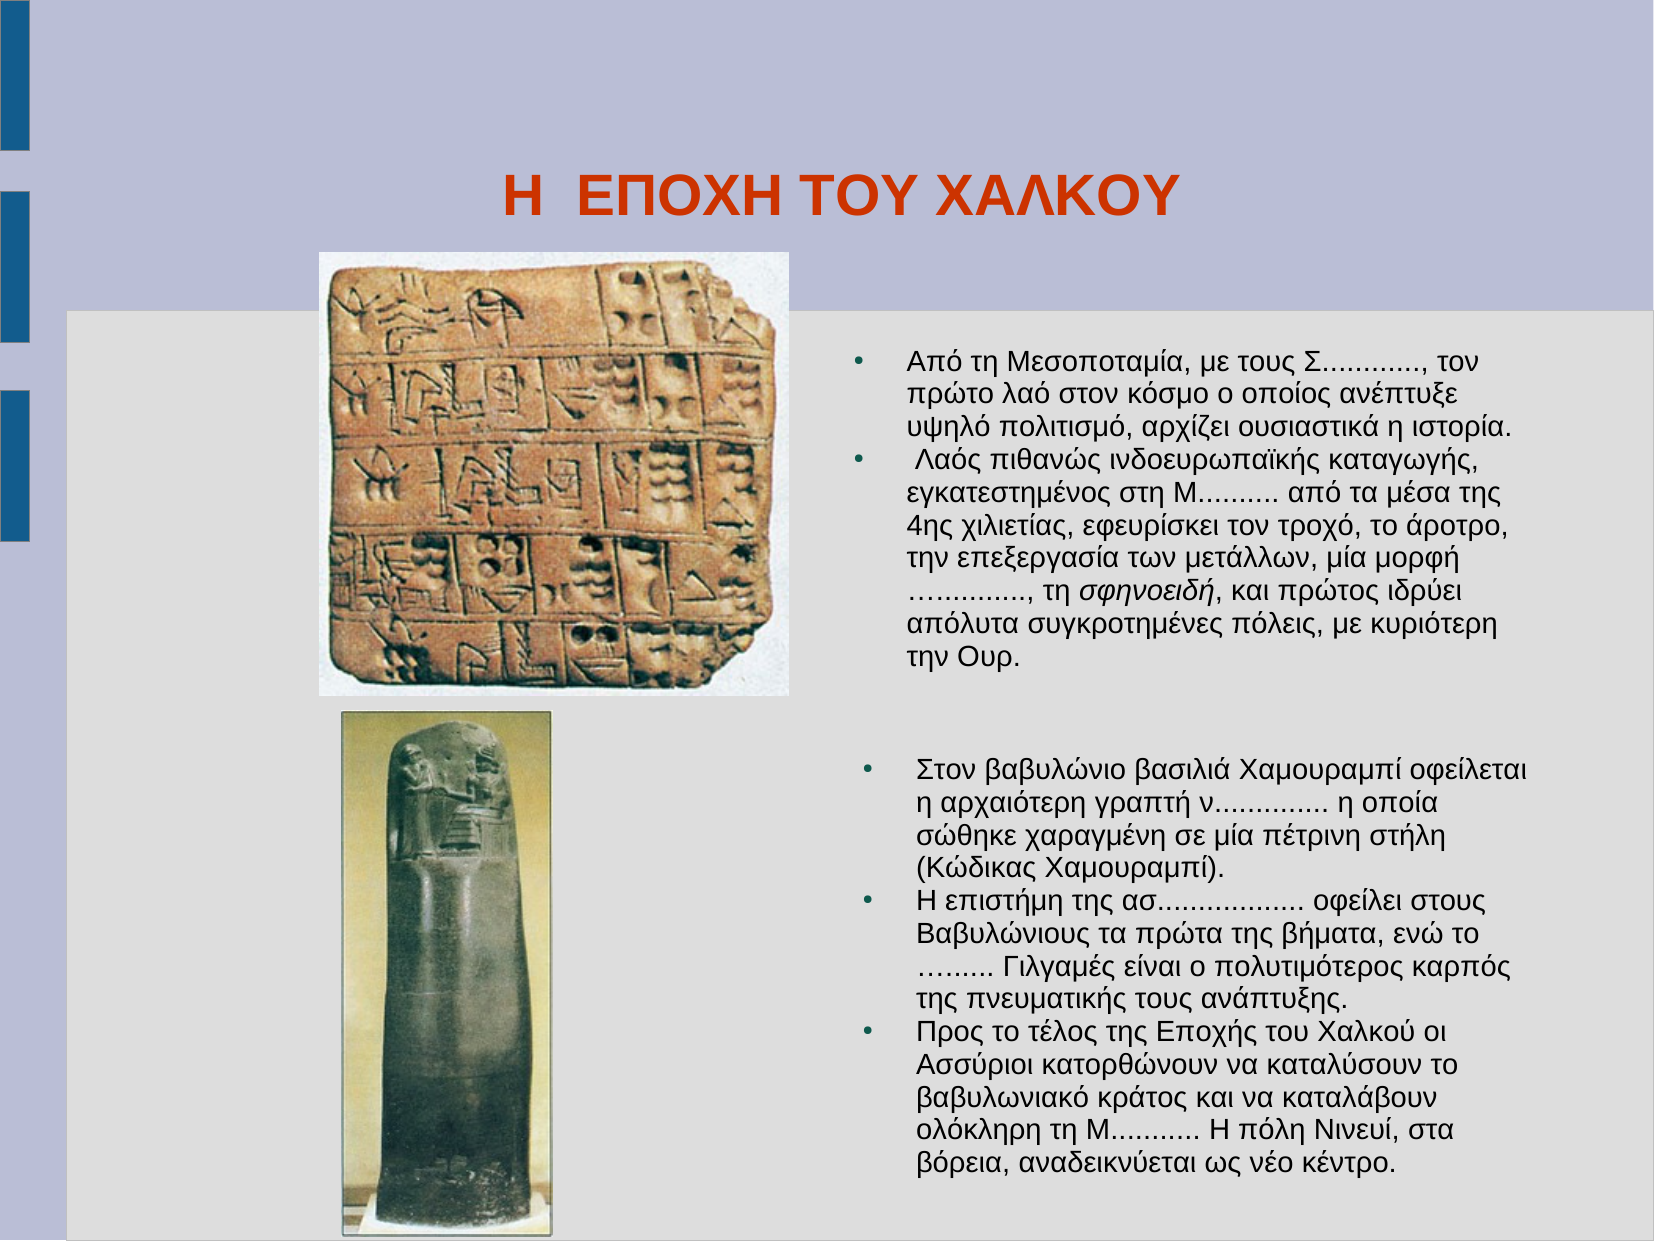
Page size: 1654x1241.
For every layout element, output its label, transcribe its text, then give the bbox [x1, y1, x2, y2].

title Η ΕΠΟΧΗ ΤΟΥ ΧΑΛΚΟΥ [121, 91, 1534, 299]
picture [319, 252, 789, 696]
list Από τη Μεσοποταμία, με τους Σ............, τον πρώτο λαό στον κόσμο ο οποίος ανέπτυξε υψηλό πολιτισμό, αρχίζει ουσιαστικά η ιστορία. Λαός πιθανώς ινδοευρωπαϊκής καταγωγής, εγκατεστημένος στη Μ.......... από τα μέσα της 4ης χιλιετίας, εφευρίσκει τον τροχό, το άροτρο, την επεξεργασία των μετάλλων, μία μορφή …..........., τη σφηνοειδή, και πρώτος ιδρύει απόλυτα συγκροτημένες πόλεις, με κυριότερη την Ουρ. [835, 344, 1525, 718]
list Στον βαβυλώνιο βασιλιά Χαμουραμπί οφείλεται η αρχαιότερη γραπτή ν.............. η οποία σώθηκε χαραγμένη σε μία πέτρινη στήλη (Κώδικας Χαμουραμπί). Η επιστήμη της ασ.................. οφείλει στους Βαβυλώνιους τα πρώτα της βήματα, ενώ το …...... Γιλγαμές είναι ο πολυτιμότερος καρπός της πνευματικής τους ανάπτυξης. Προς το τέλος της Εποχής του Χαλκού οι Ασσύριοι κατορθώνουν να καταλύσουν το βαβυλωνιακό κράτος και να καταλάβουν ολόκληρη τη Μ........... Η πόλη Νινευί, στα βόρεια, αναδεικνύεται ως νέο κέντρο. [845, 752, 1535, 1179]
picture [341, 710, 553, 1238]
